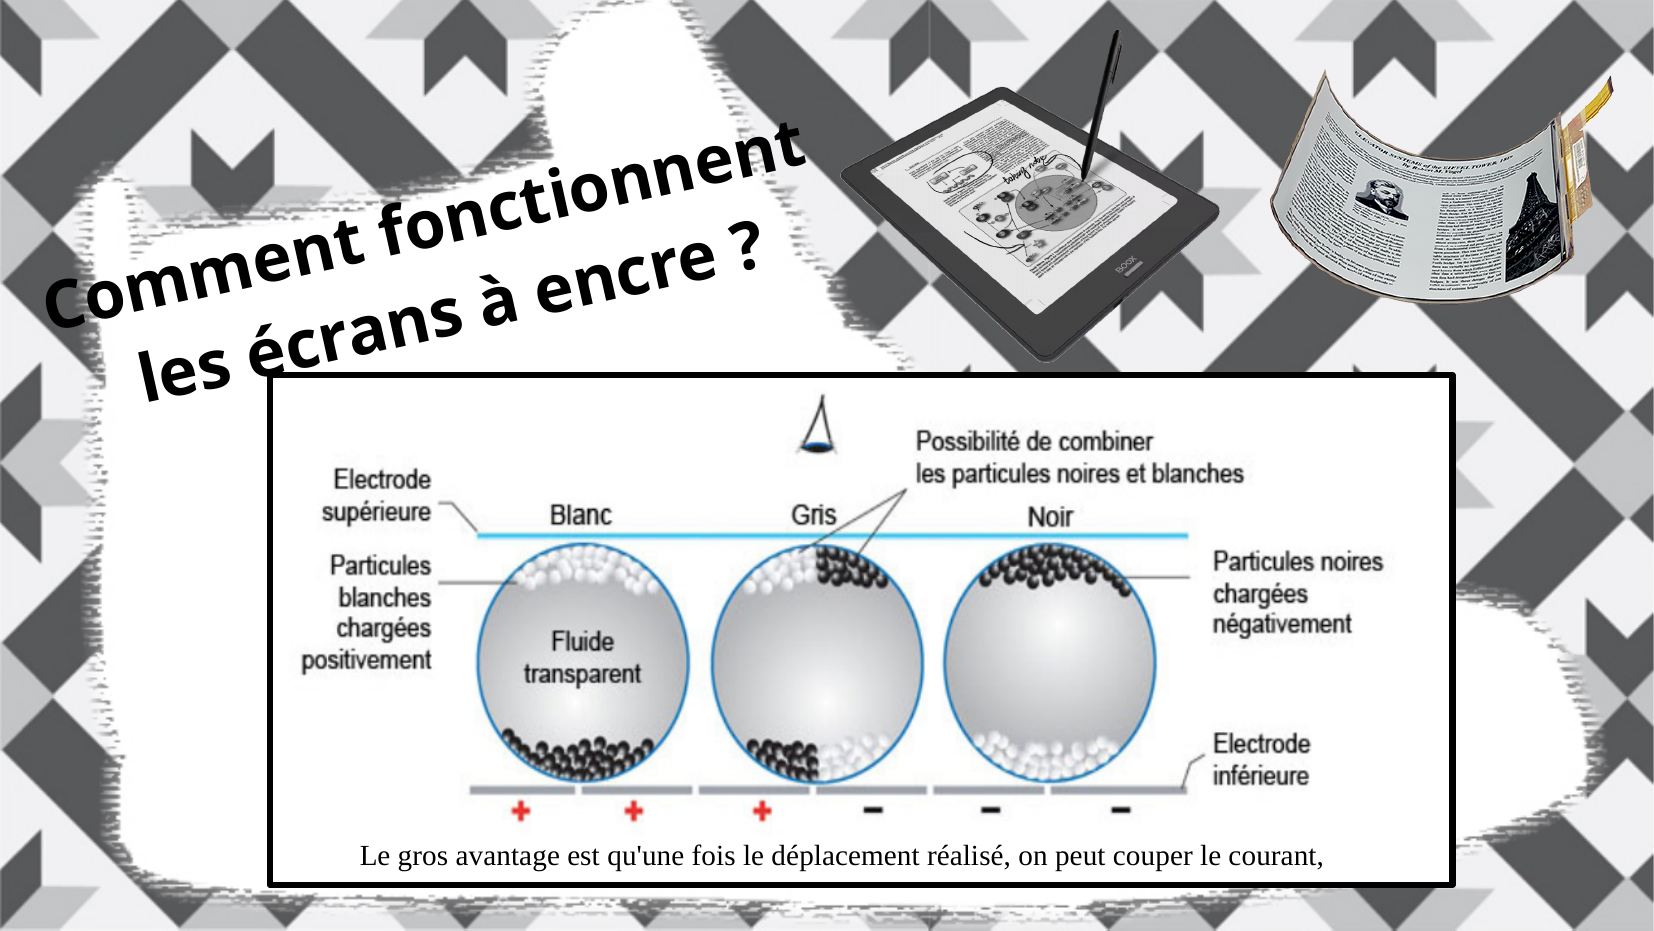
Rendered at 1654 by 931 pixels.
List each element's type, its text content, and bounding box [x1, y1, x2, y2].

picture [0, 0, 1654, 931]
title Comment fonctionnent les écrans à encre ? [14, 90, 840, 440]
text_box [269, 375, 1453, 886]
text_box Le gros avantage est qu'une fois le déplacement réalisé, on peut couper le courant, [345, 832, 1351, 880]
